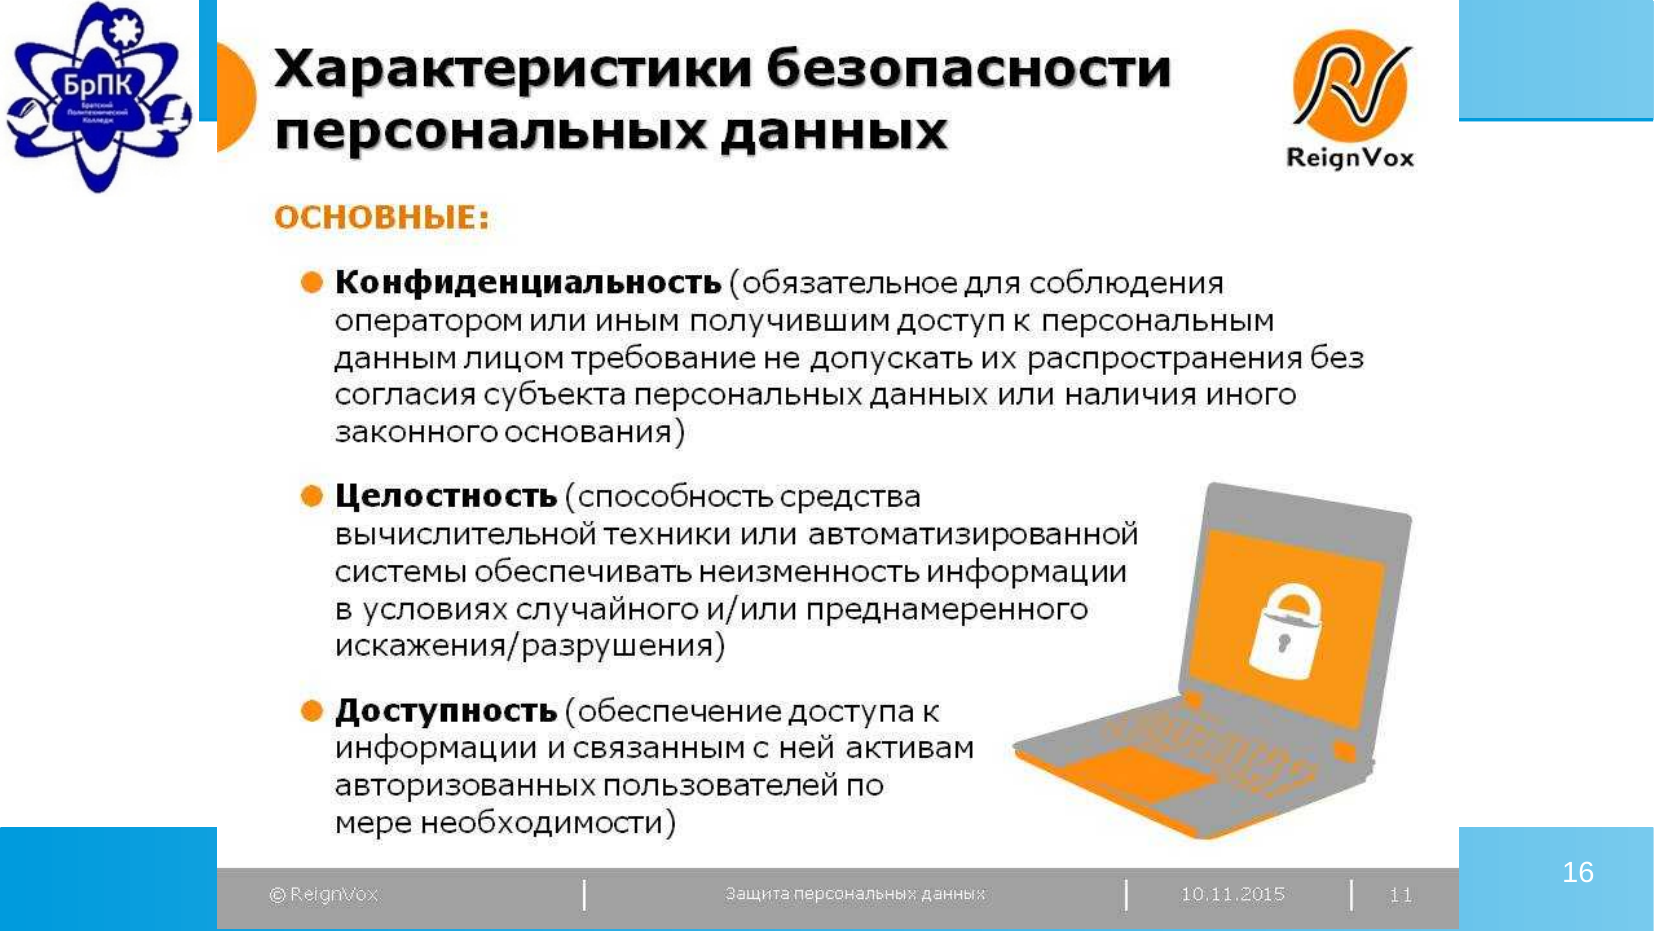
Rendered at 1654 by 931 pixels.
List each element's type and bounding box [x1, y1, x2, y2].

picture [0, 0, 199, 197]
picture [217, 0, 1459, 929]
